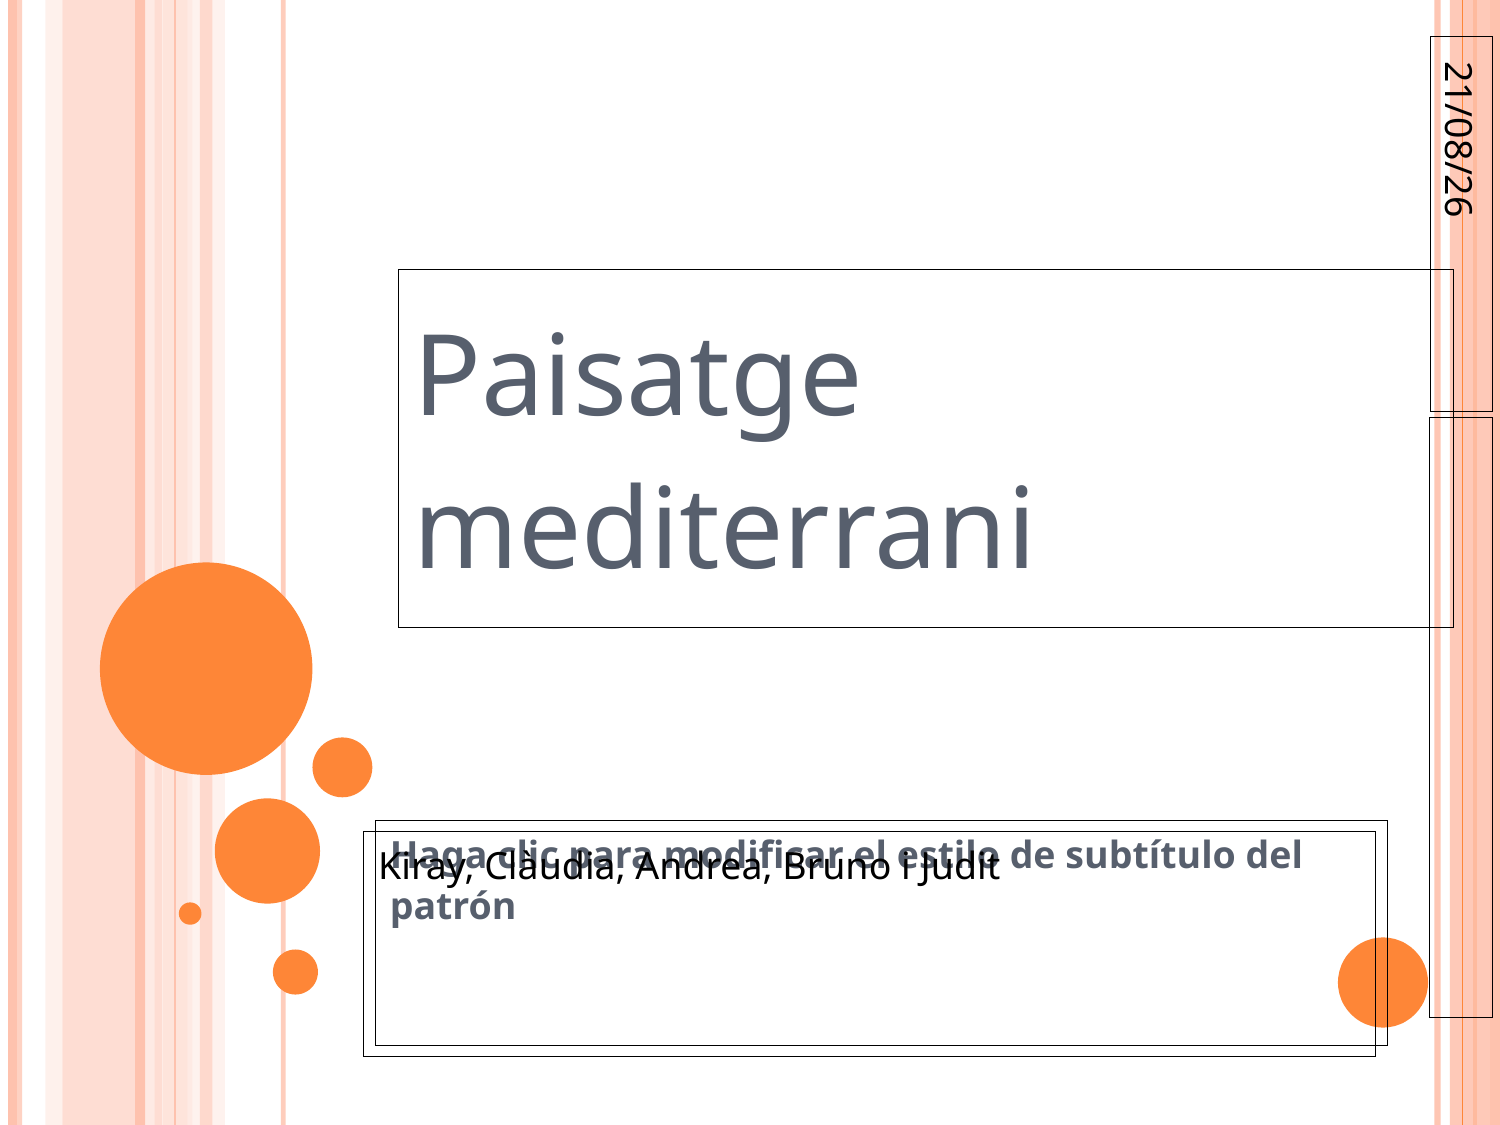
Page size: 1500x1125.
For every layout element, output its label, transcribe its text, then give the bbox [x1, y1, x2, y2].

title Paisatge mediterrani [398, 269, 1454, 628]
text_box Kiray, Clàudia, Andrea, Bruno i Judit [363, 831, 1376, 1057]
